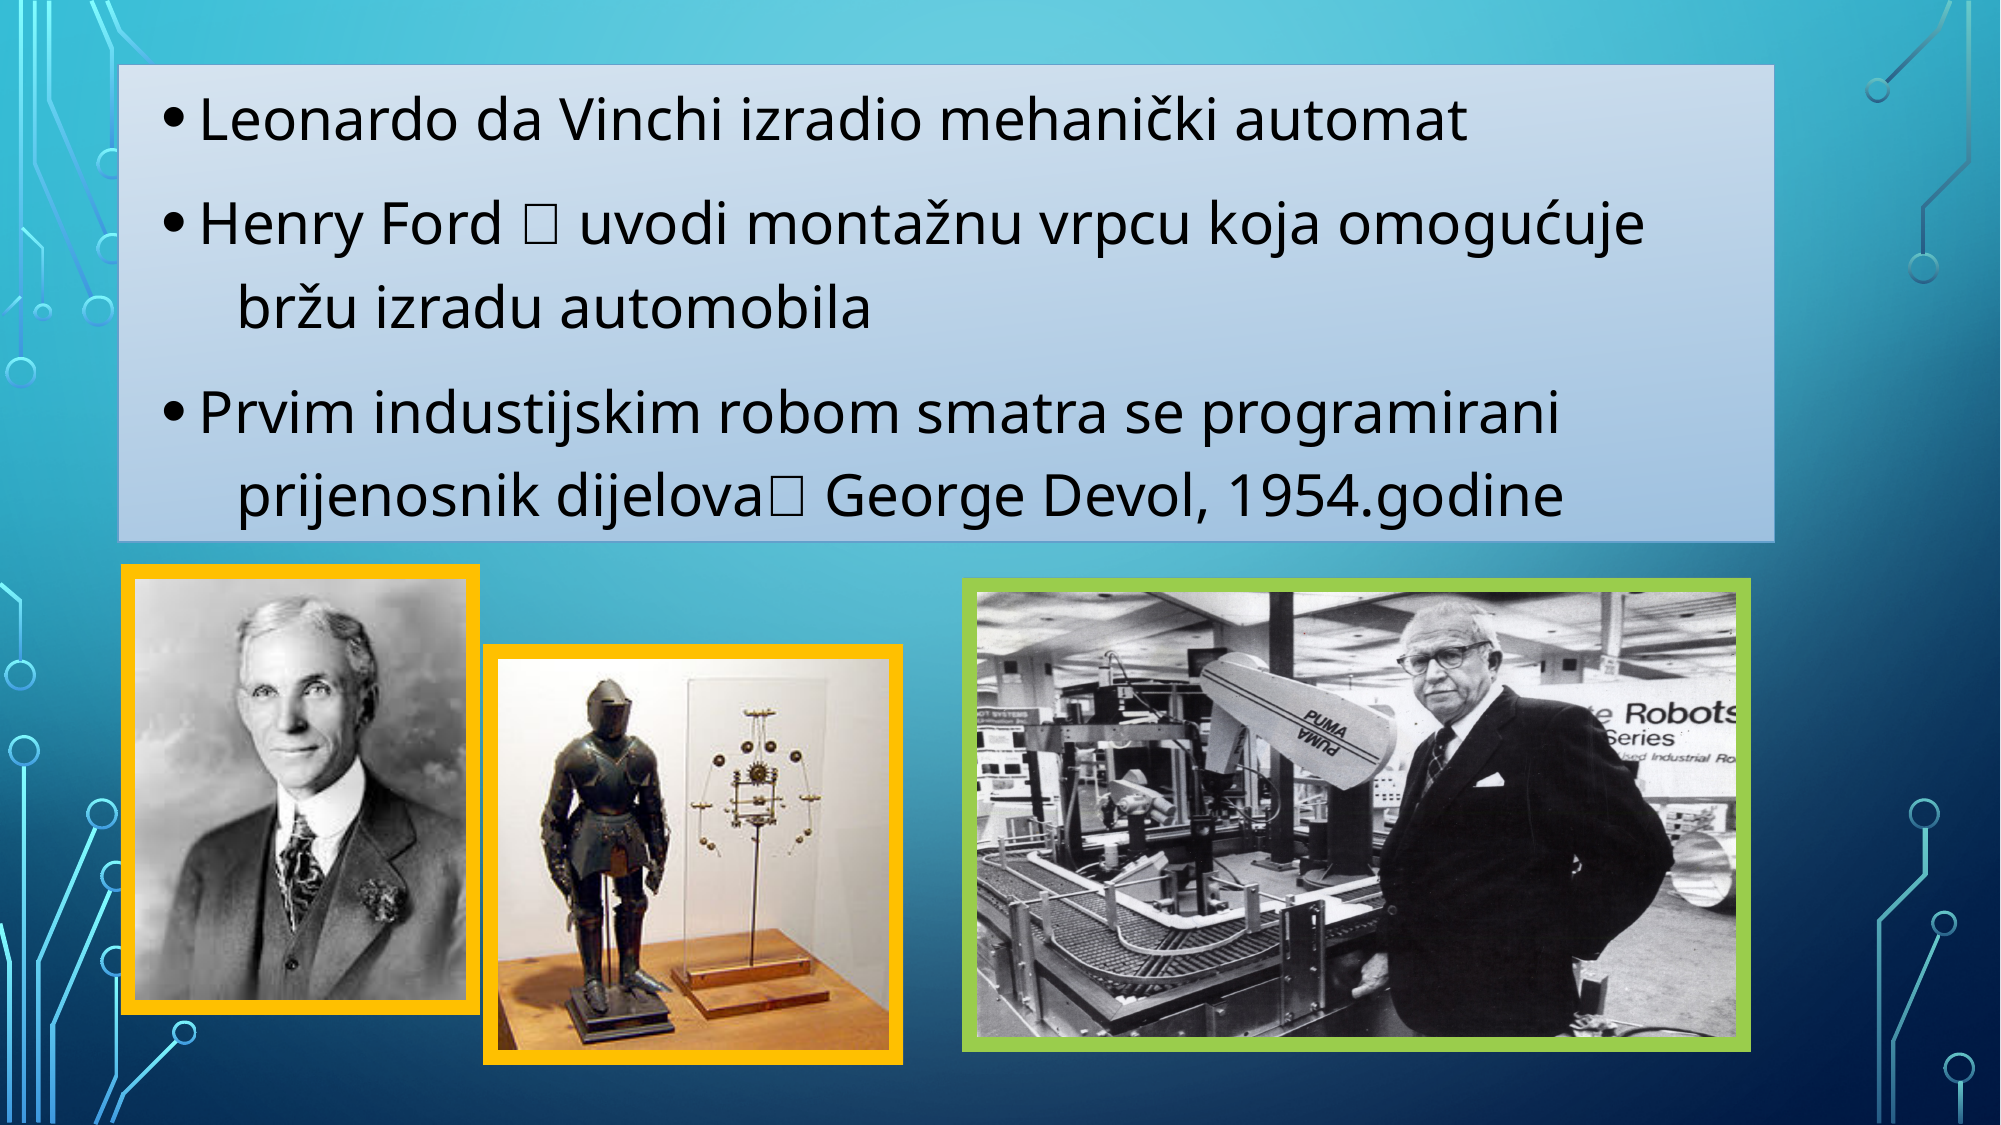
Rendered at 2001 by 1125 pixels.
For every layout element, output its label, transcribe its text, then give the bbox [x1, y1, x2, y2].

picture [135, 578, 466, 1000]
text_box [118, 64, 146, 542]
picture [497, 658, 889, 1051]
list Leonardo da Vinchi izradio mehanički automat Henry Ford  uvodi montažnu vrpcu koja omogućuje bržu izradu automobila Prvim industijskim robom smatra se programirani prijenosnik dijelova George Devol, 1954.godine [146, 60, 1772, 642]
picture [976, 592, 1737, 1038]
